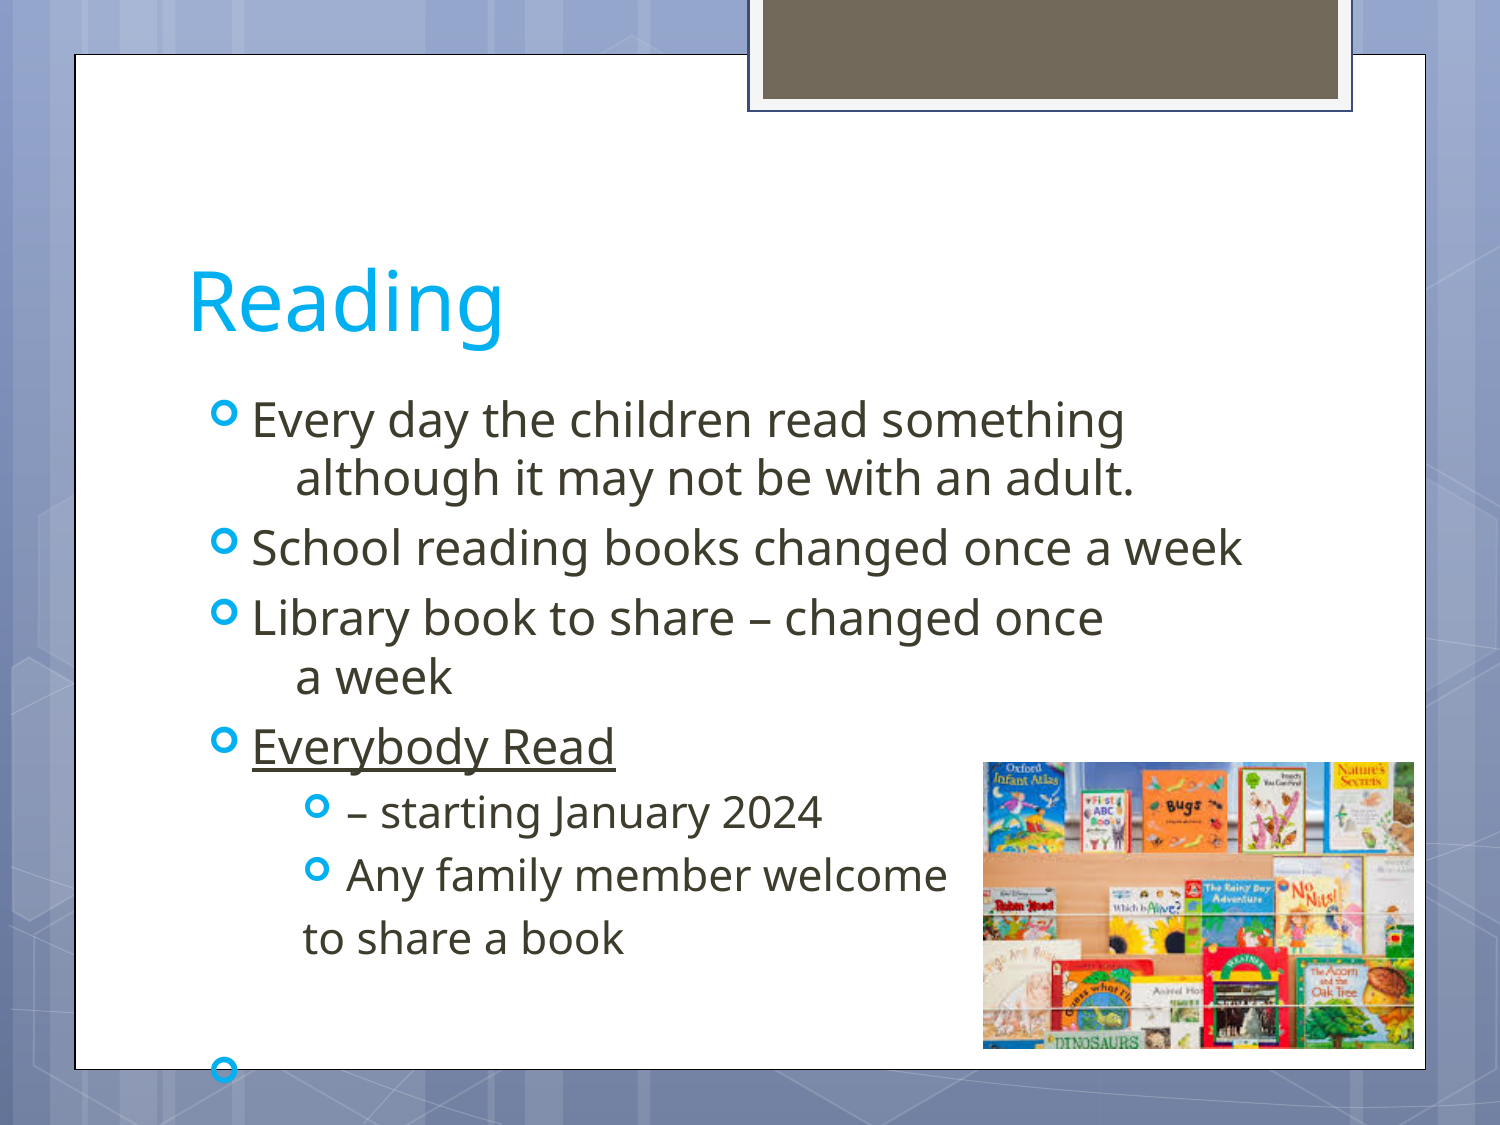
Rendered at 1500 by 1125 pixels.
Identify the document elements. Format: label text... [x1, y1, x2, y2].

title Reading [171, 168, 1324, 357]
picture [983, 762, 1414, 1049]
list Every day the children read something although it may not be with an adult. School reading books changed once a week Library book to share – changed once a week Everybody Read – starting January 2024 Any family member welcome to share a book [171, 381, 1283, 1024]
